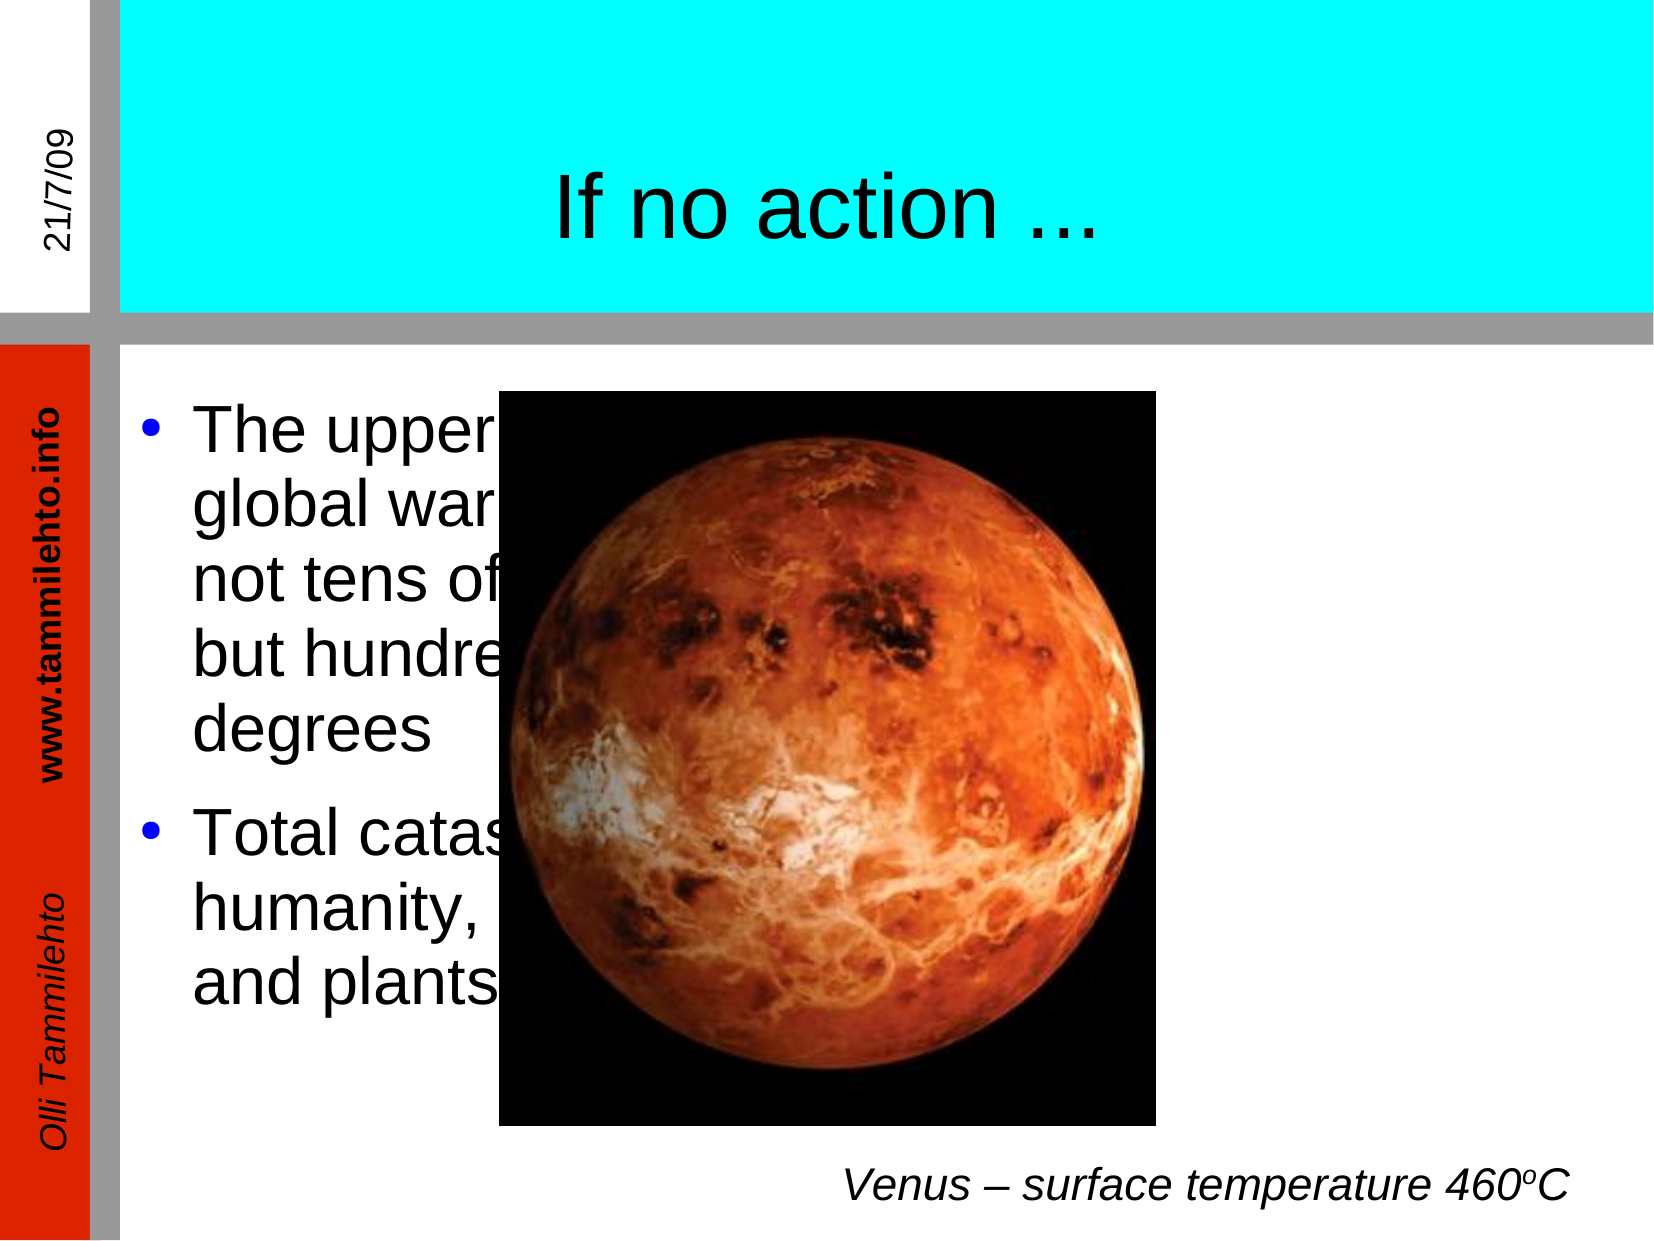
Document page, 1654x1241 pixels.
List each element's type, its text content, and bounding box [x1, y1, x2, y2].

title If no action ... [121, 102, 1534, 311]
picture [499, 391, 1518, 1127]
list The upper limit of global warming is not tens of degrees but hundreds of degrees Total catastrophe for humanity, animals and plants [121, 391, 811, 1127]
text_box Venus – surface temperature 460oC [826, 1151, 1598, 1220]
